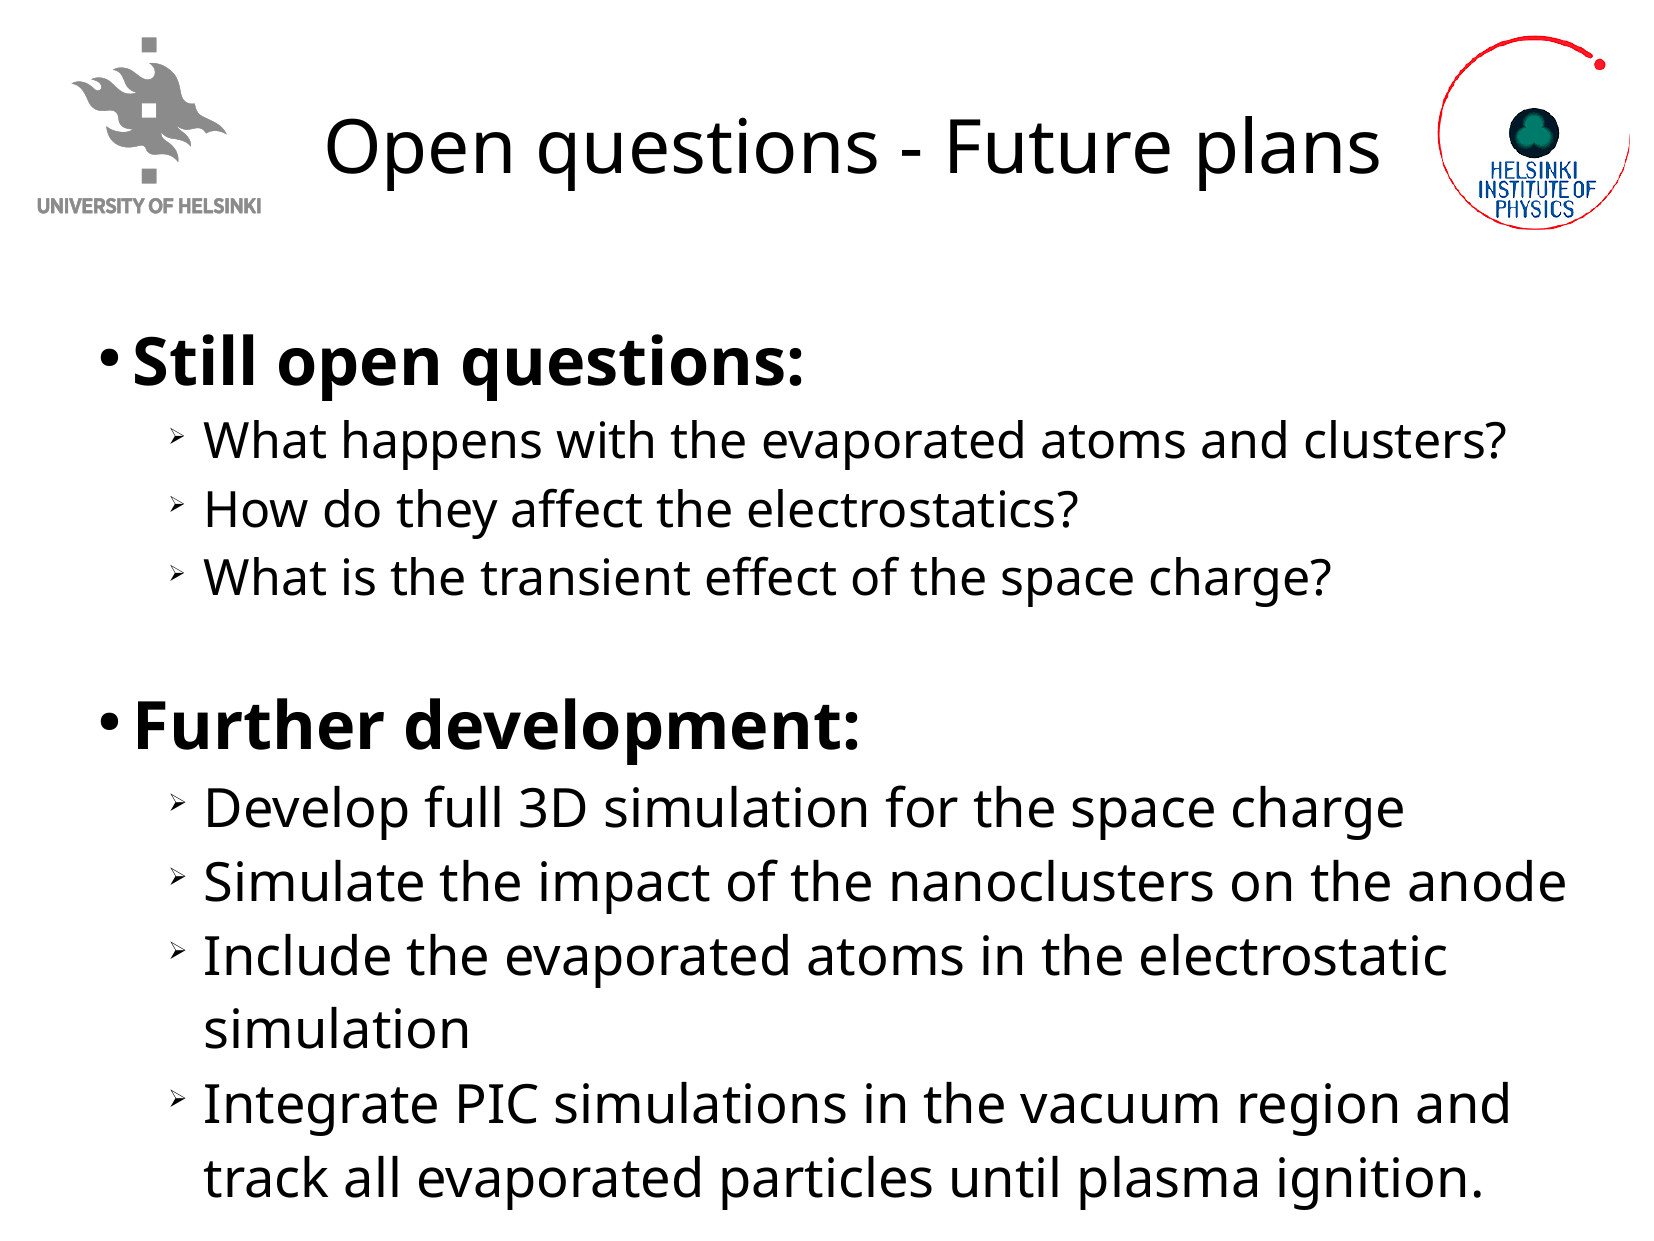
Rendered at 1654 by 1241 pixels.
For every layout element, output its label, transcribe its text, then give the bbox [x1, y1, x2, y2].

picture [23, 23, 275, 229]
picture [1437, 35, 1630, 230]
title Open questions - Future plans [274, 40, 1432, 249]
text_box Still open questions: What happens with the evaporated atoms and clusters? How do they affect the electrostatics? What is the transient effect of the space charge? Further development: Develop full 3D simulation for the space charge Simulate the impact of the nanoclusters on the anode Include the evaporated atoms in the electrostatic simulation Integrate PIC simulations in the vacuum region and track all evaporated particles until plasma ignition. [82, 307, 1595, 1183]
